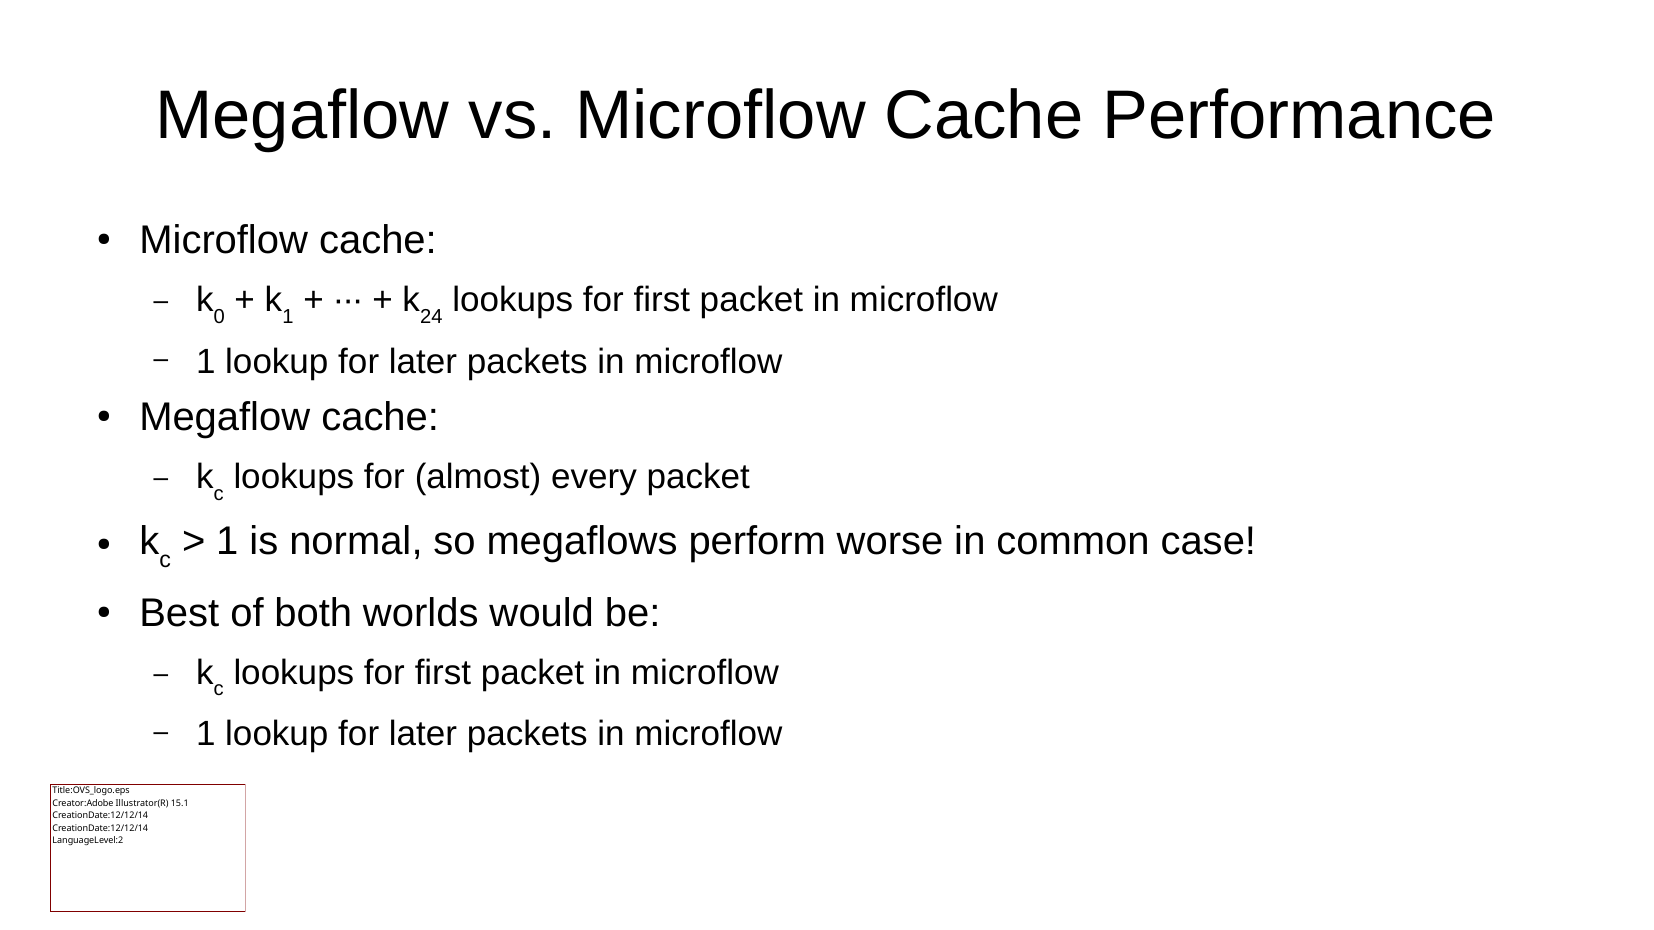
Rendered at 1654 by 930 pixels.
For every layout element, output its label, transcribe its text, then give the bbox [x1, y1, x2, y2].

title Megaflow vs. Microflow Cache Performance [82, 36, 1571, 193]
list Microflow cache: k0 + k1 + ∙∙∙ + k24 lookups for first packet in microflow 1 lookup for later packets in microflow Megaflow cache: kc lookups for (almost) every packet kc > 1 is normal, so megaflows perform worse in common case! Best of both worlds would be: kc lookups for first packet in microflow 1 lookup for later packets in microflow [82, 217, 1571, 757]
